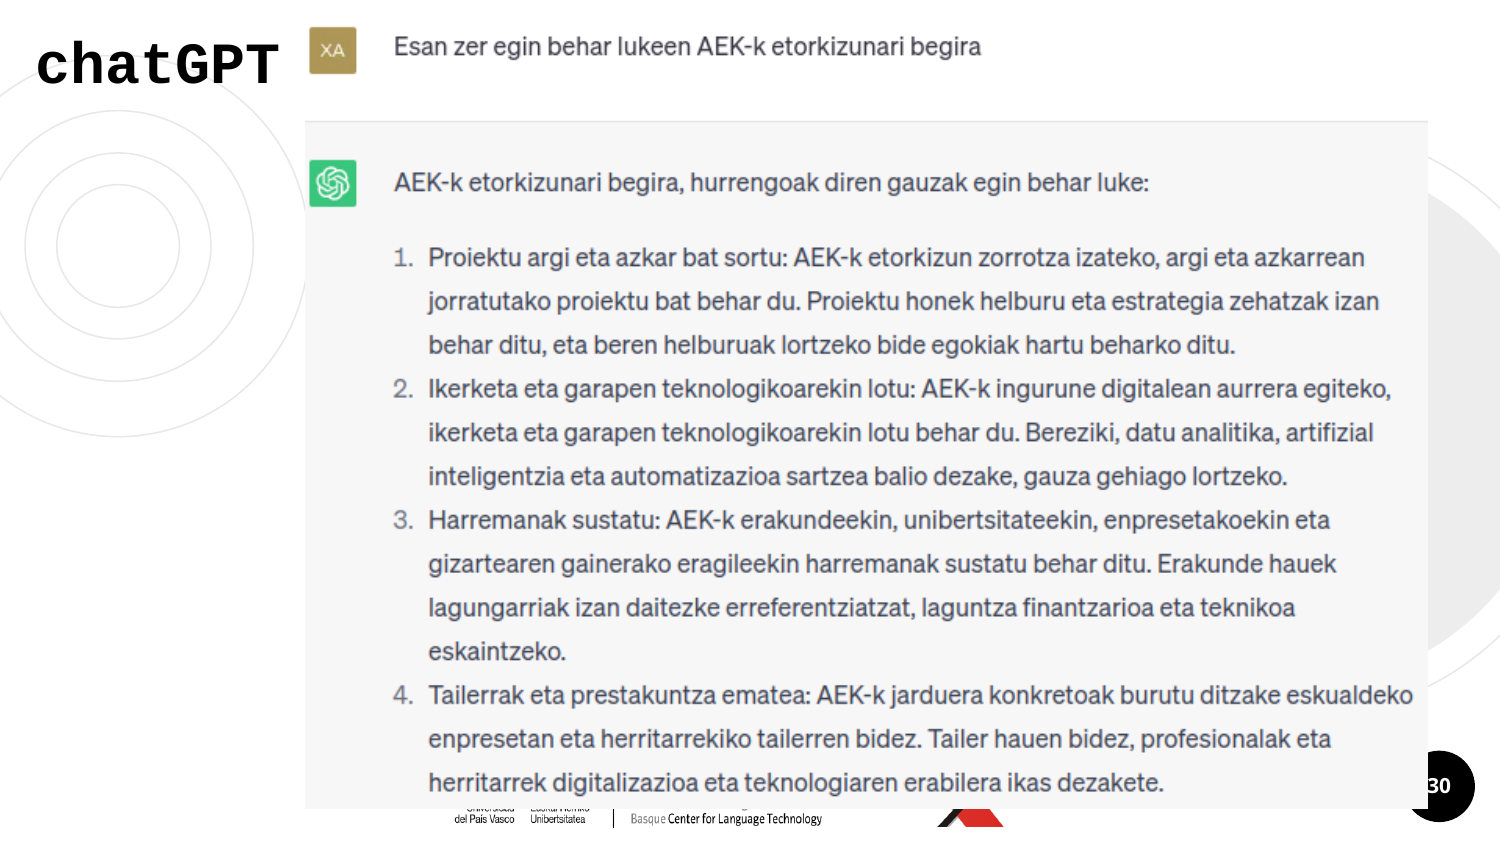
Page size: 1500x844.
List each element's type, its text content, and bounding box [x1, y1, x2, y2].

picture [305, 18, 1428, 828]
title chatGPT [35, 11, 402, 124]
text_box <zenbakia> [1403, 750, 1475, 823]
